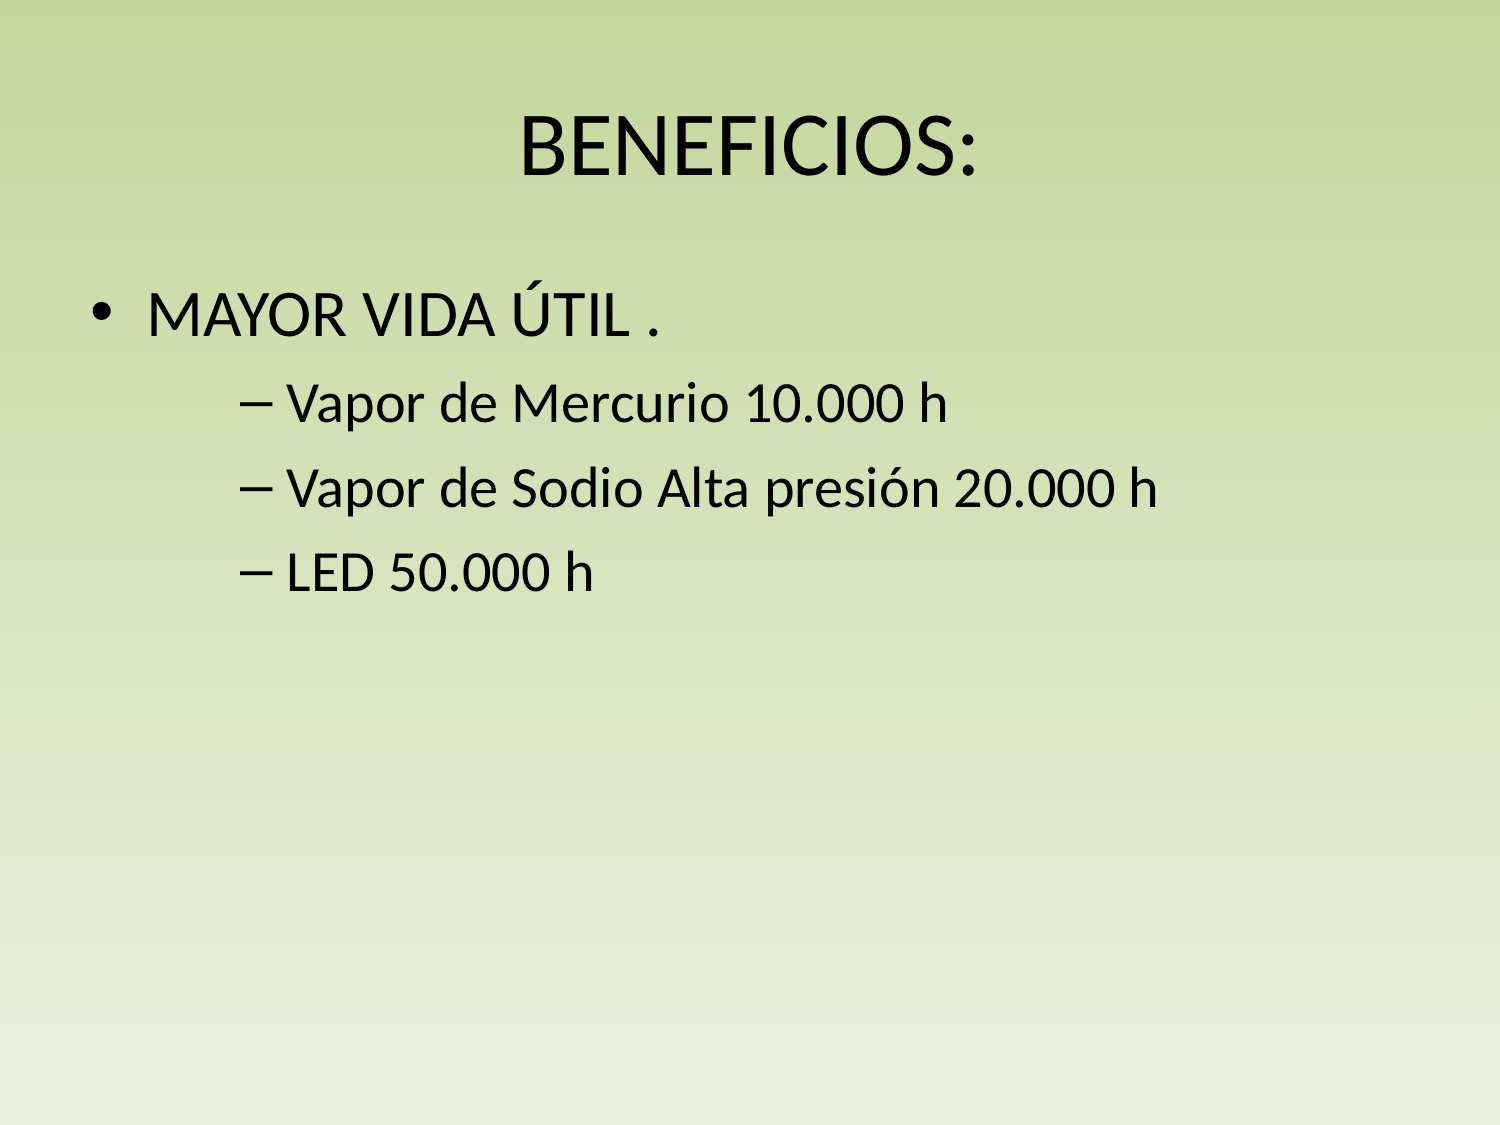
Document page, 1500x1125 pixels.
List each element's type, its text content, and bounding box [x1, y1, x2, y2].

title BENEFICIOS: [75, 45, 1426, 233]
list MAYOR VIDA ÚTIL . Vapor de Mercurio 10.000 h Vapor de Sodio Alta presión 20.000 h LED 50.000 h [75, 262, 1426, 1005]
